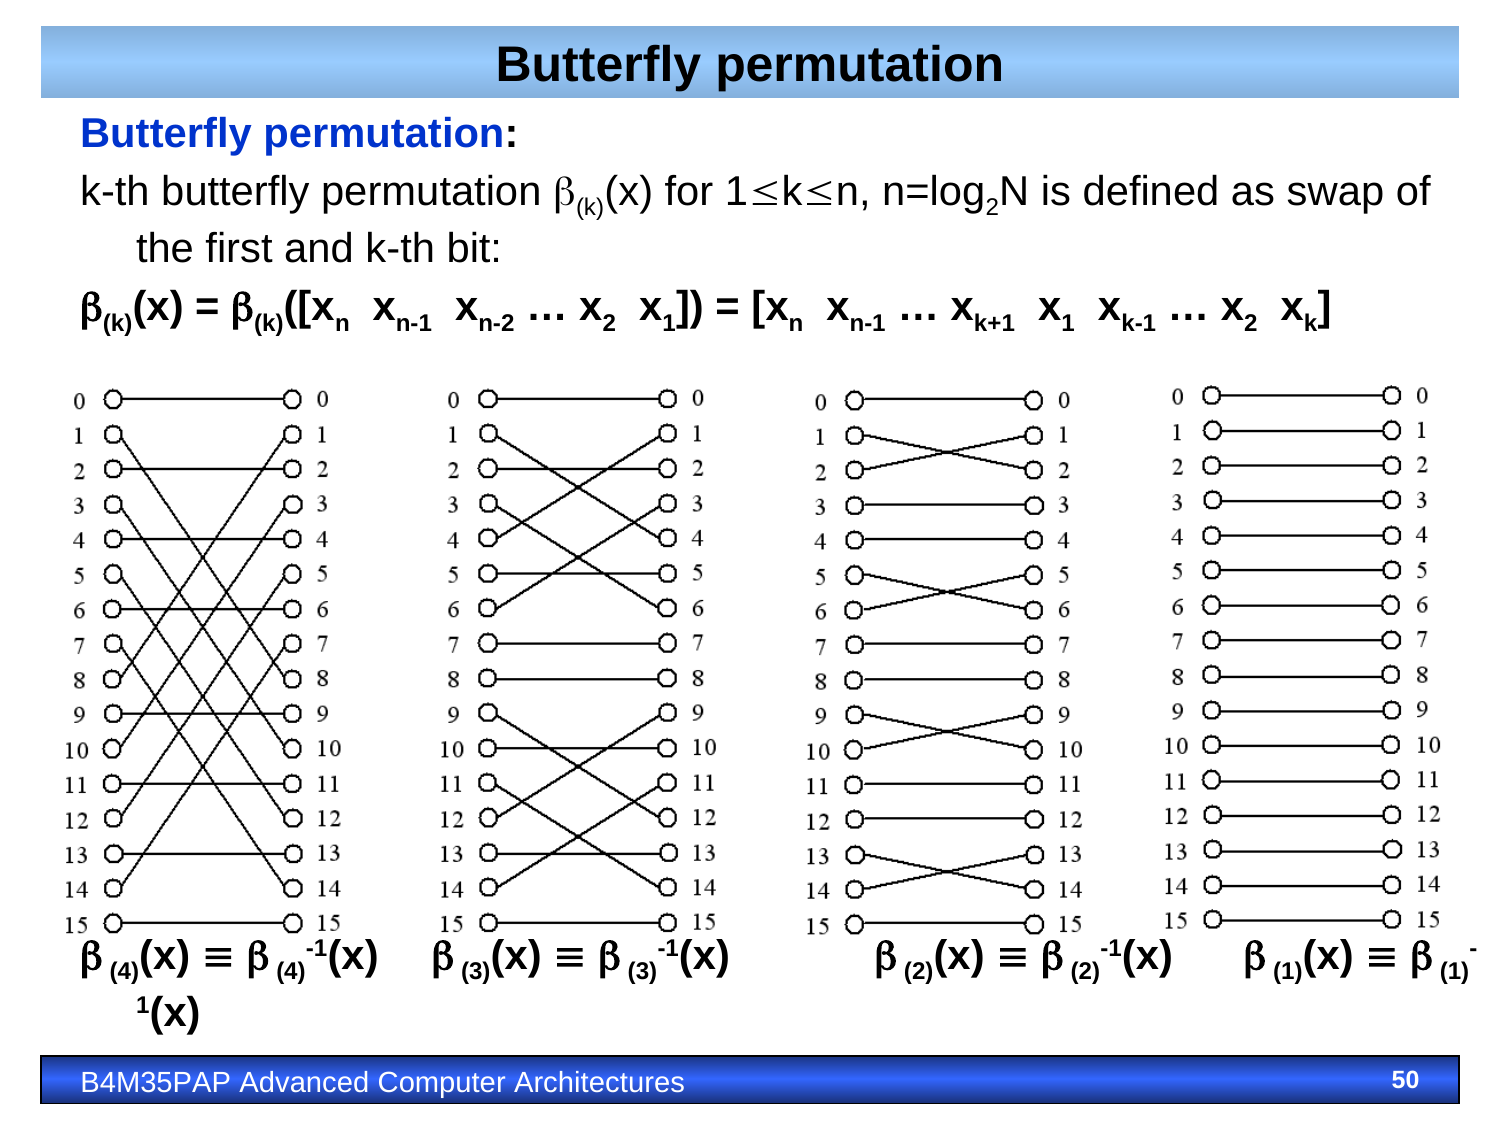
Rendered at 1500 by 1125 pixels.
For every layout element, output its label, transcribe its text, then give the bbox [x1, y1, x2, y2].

chart [64, 384, 1447, 939]
title Butterfly permutation [41, 26, 1459, 98]
list Butterfly permutation: k-th butterfly permutation (k)(x) for 1kn, n=log2N is defined as swap of the first and k-th bit: (k)(x) = (k)([xn xn-1 xn-2 … x2 x1]) = [xn xn-1 … xk+1 x1 xk-1 … x2 xk]  (4)(x)   (4)-1(x)  (3)(x)   (3)-1(x)  (2)(x)   (2)-1(x)  (1)(x)   (1)-1(x) [64, 97, 1500, 1000]
